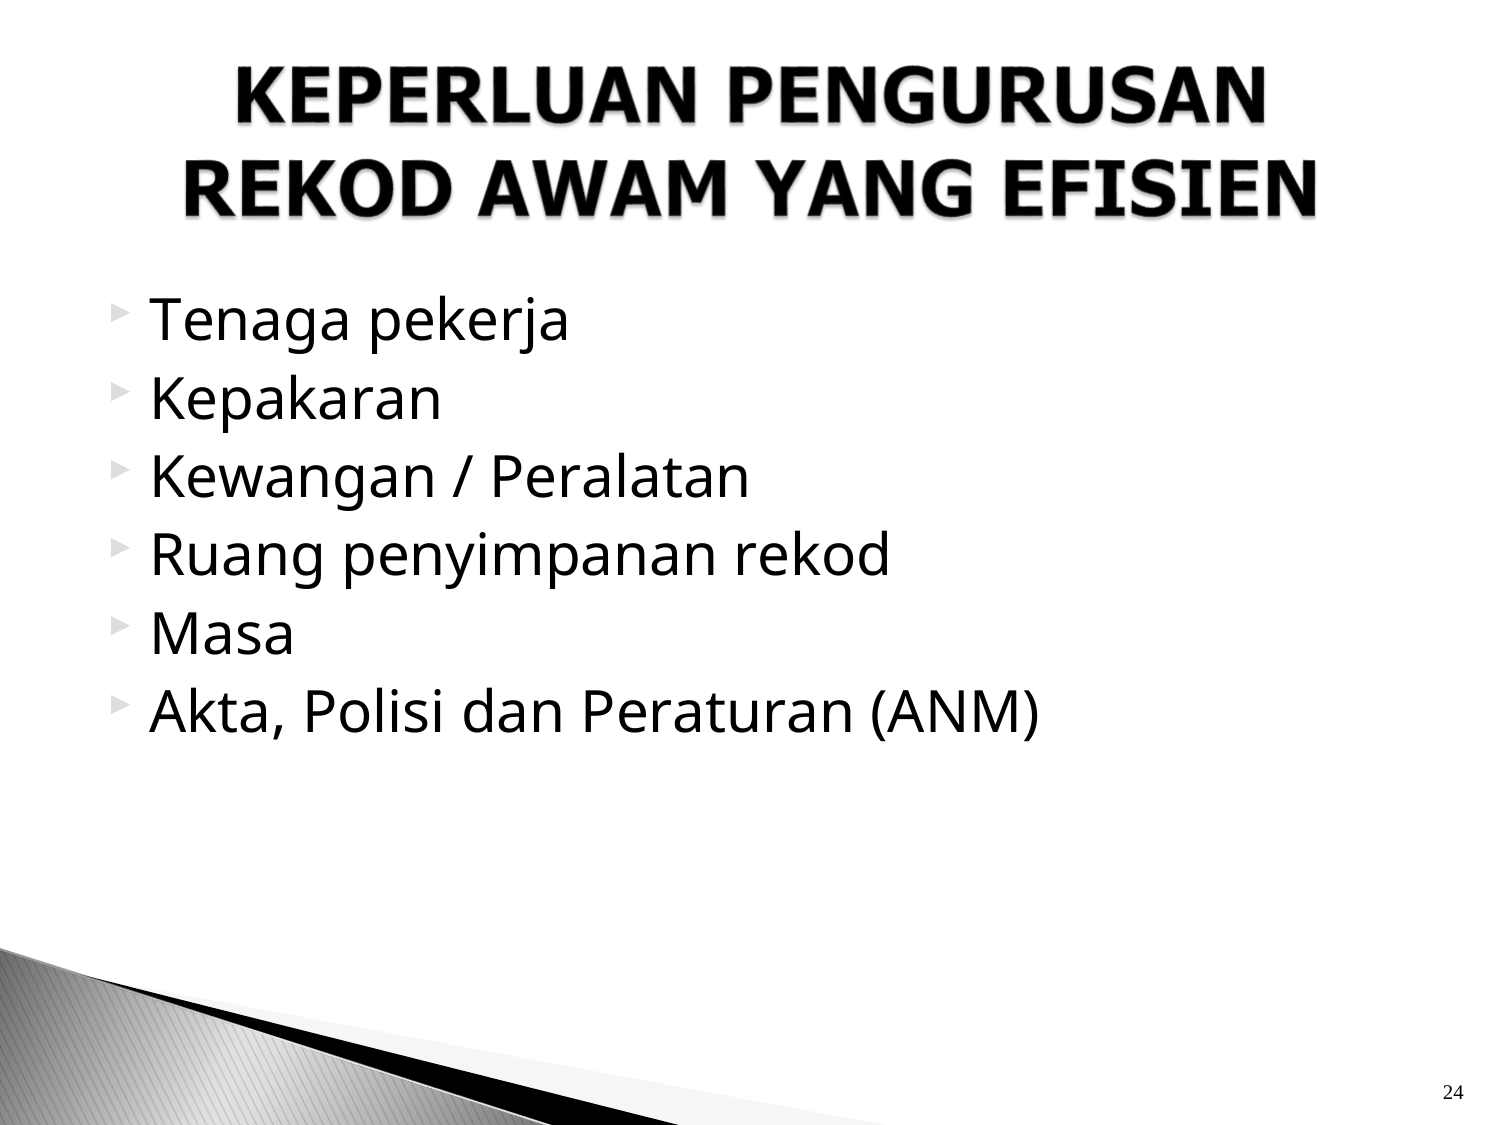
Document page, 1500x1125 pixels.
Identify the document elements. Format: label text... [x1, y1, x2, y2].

text_box <number> [1418, 1051, 1479, 1112]
list Tenaga pekerja Kepakaran Kewangan / Peralatan Ruang penyimpanan rekod Masa Akta, Polisi dan Peraturan (ANM) [75, 275, 1426, 1018]
picture [75, 44, 1426, 234]
picture [0, 947, 559, 1125]
